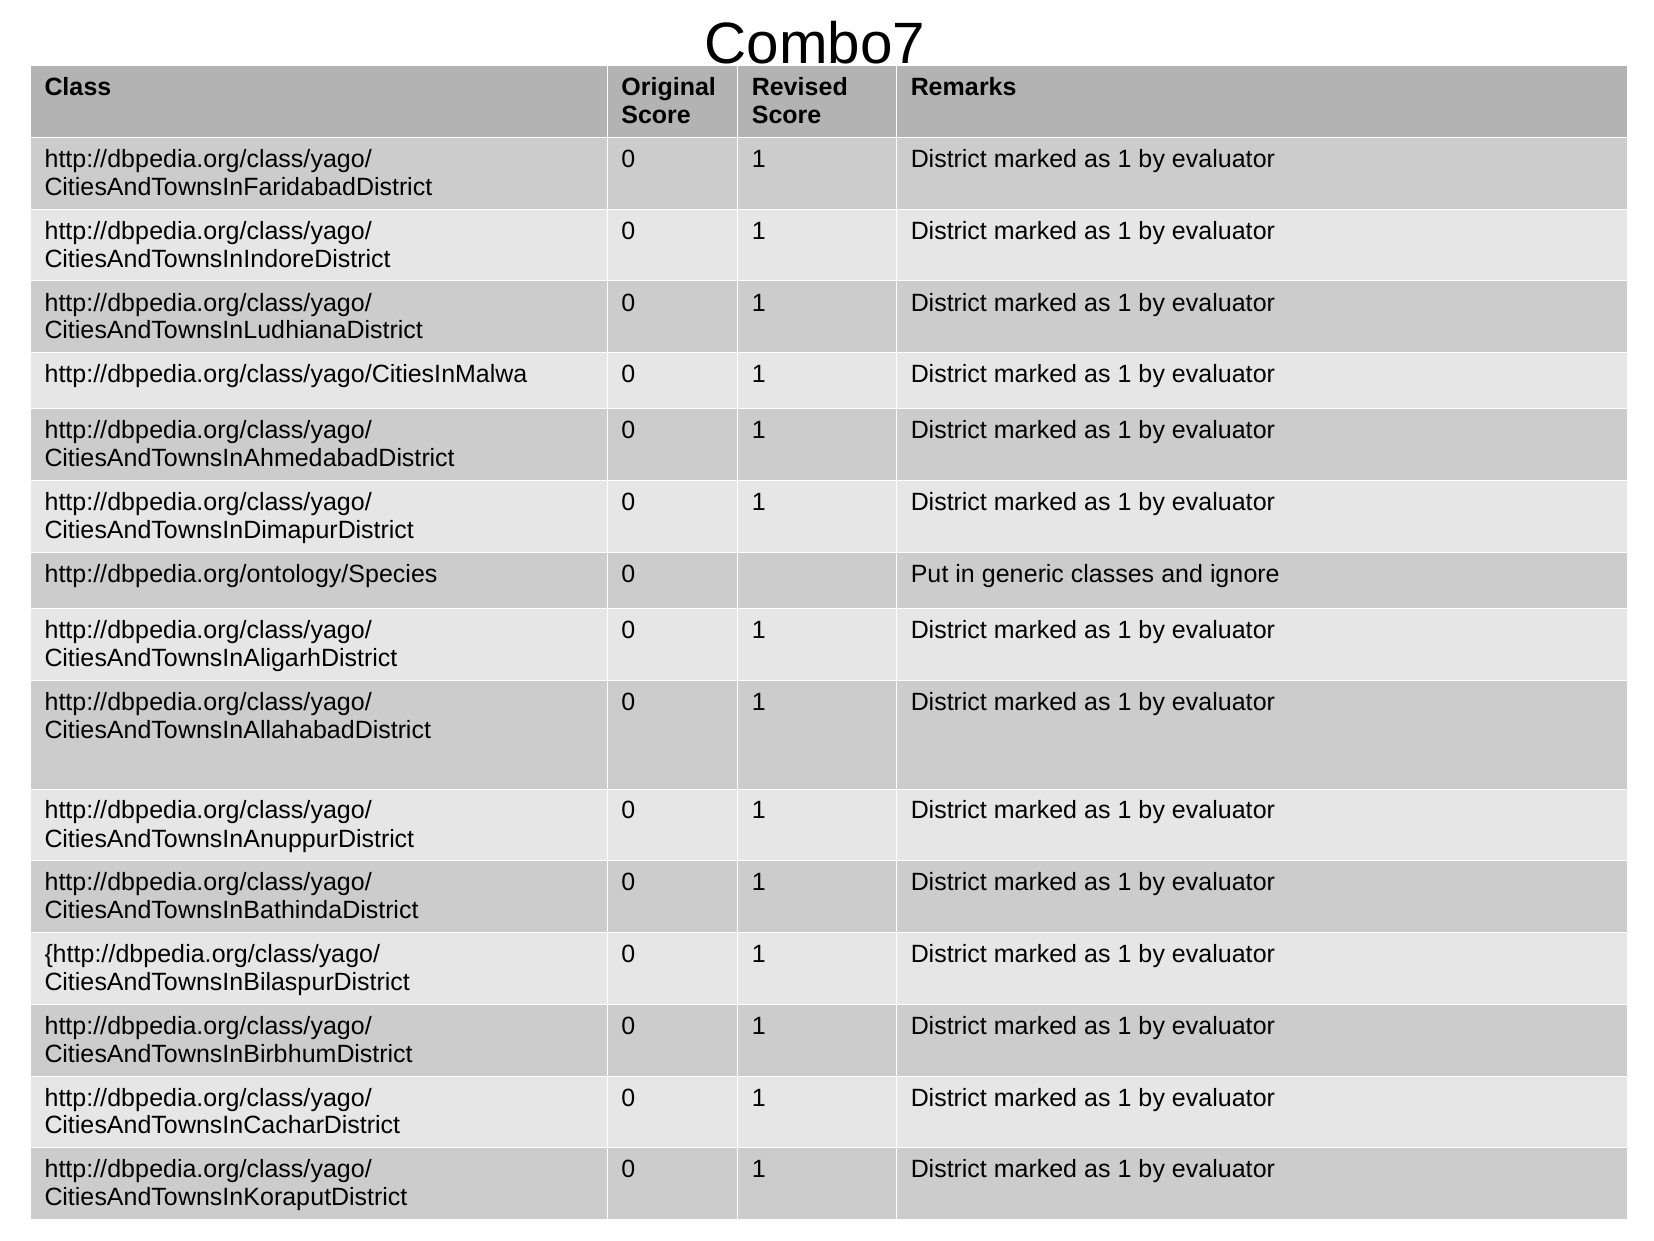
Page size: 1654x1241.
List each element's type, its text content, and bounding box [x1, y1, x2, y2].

table_cell District marked as 1 by evaluator [897, 933, 1627, 1004]
table_cell http://dbpedia.org/class/yago/CitiesAndTownsInAnuppurDistrict [31, 790, 607, 860]
table_cell 1 [738, 1077, 896, 1147]
table_cell 0 [608, 553, 737, 608]
table_cell [738, 553, 896, 608]
table_cell District marked as 1 by evaluator [897, 138, 1627, 209]
table_cell 0 [608, 1077, 737, 1147]
table_cell 0 [608, 933, 737, 1004]
table_cell District marked as 1 by evaluator [897, 790, 1627, 860]
table_cell http://dbpedia.org/class/yago/CitiesAndTownsInBirbhumDistrict [31, 1005, 607, 1076]
table_cell 1 [738, 210, 896, 280]
table_cell 0 [608, 609, 737, 680]
table_cell 1 [738, 481, 896, 552]
table_cell 1 [738, 353, 896, 408]
table_cell District marked as 1 by evaluator [897, 353, 1627, 408]
table_cell 1 [738, 281, 896, 352]
table_header Original Score [608, 76, 737, 137]
title Combo7 [70, 10, 1560, 76]
table_cell 0 [608, 681, 737, 789]
table_header Class [31, 66, 607, 137]
table_cell 0 [608, 1005, 737, 1076]
table_cell http://dbpedia.org/class/yago/CitiesAndTownsInAhmedabadDistrict [31, 409, 607, 480]
table_cell 0 [608, 790, 737, 860]
table_cell 0 [608, 281, 737, 352]
table_cell 1 [738, 1005, 896, 1076]
table_cell District marked as 1 by evaluator [897, 1077, 1627, 1147]
table_header Revised Score [738, 76, 896, 137]
table_cell http://dbpedia.org/class/yago/CitiesInMalwa [31, 353, 607, 408]
table_cell District marked as 1 by evaluator [897, 861, 1627, 932]
table_cell {http://dbpedia.org/class/yago/CitiesAndTownsInBilaspurDistrict [31, 933, 607, 1004]
table_cell District marked as 1 by evaluator [897, 681, 1627, 789]
table_cell District marked as 1 by evaluator [897, 210, 1627, 280]
table_cell Put in generic classes and ignore [897, 553, 1627, 608]
table_header Remarks [897, 66, 1627, 137]
table_cell 1 [738, 681, 896, 789]
table_cell 1 [738, 861, 896, 932]
table_cell http://dbpedia.org/class/yago/CitiesAndTownsInCacharDistrict [31, 1077, 607, 1147]
table_cell District marked as 1 by evaluator [897, 1148, 1627, 1219]
table_cell 1 [738, 933, 896, 1004]
table_cell 0 [608, 409, 737, 480]
table_cell http://dbpedia.org/class/yago/CitiesAndTownsInFaridabadDistrict [31, 138, 607, 209]
table_cell http://dbpedia.org/class/yago/CitiesAndTownsInDimapurDistrict [31, 481, 607, 552]
table_cell District marked as 1 by evaluator [897, 481, 1627, 552]
table_cell http://dbpedia.org/class/yago/CitiesAndTownsInAllahabadDistrict [31, 681, 607, 789]
table_cell 0 [608, 210, 737, 280]
table_cell http://dbpedia.org/class/yago/CitiesAndTownsInLudhianaDistrict [31, 281, 607, 352]
table_cell District marked as 1 by evaluator [897, 1005, 1627, 1076]
table_cell District marked as 1 by evaluator [897, 281, 1627, 352]
table_cell http://dbpedia.org/class/yago/CitiesAndTownsInAligarhDistrict [31, 609, 607, 680]
table_cell District marked as 1 by evaluator [897, 409, 1627, 480]
table_cell 0 [608, 138, 737, 209]
table_cell 0 [608, 481, 737, 552]
table_cell 1 [738, 138, 896, 209]
table_cell 1 [738, 790, 896, 860]
table_cell 0 [608, 353, 737, 408]
table_cell District marked as 1 by evaluator [897, 609, 1627, 680]
table_cell 0 [608, 1148, 737, 1219]
table_cell 0 [608, 861, 737, 932]
table_cell 1 [738, 1148, 896, 1219]
table_cell http://dbpedia.org/ontology/Species [31, 553, 607, 608]
table_cell http://dbpedia.org/class/yago/CitiesAndTownsInKoraputDistrict [31, 1148, 607, 1219]
table_cell http://dbpedia.org/class/yago/CitiesAndTownsInIndoreDistrict [31, 210, 607, 280]
table_cell 1 [738, 409, 896, 480]
table_cell 1 [738, 609, 896, 680]
table_cell http://dbpedia.org/class/yago/CitiesAndTownsInBathindaDistrict [31, 861, 607, 932]
